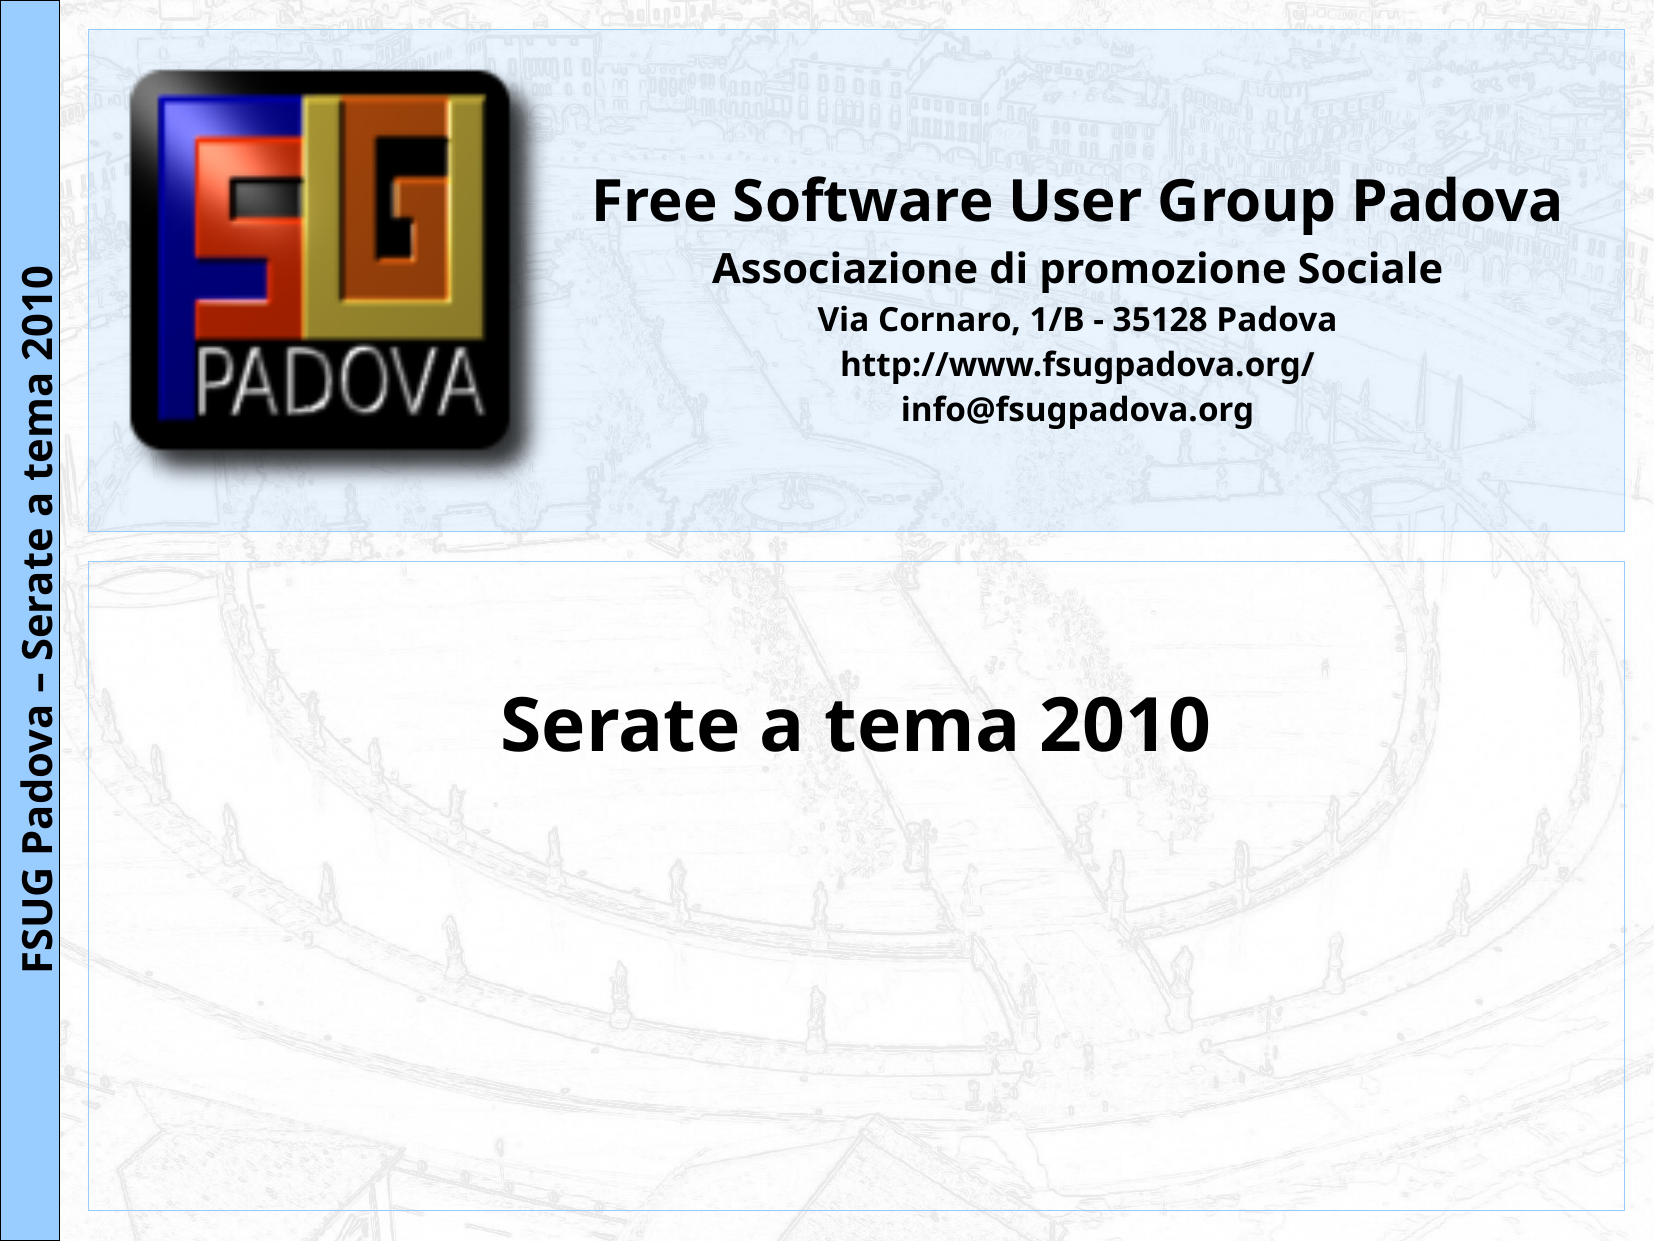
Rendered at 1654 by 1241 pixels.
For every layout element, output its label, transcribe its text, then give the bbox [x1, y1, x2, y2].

picture [60, 0, 1654, 1241]
text_box [88, 29, 1625, 532]
text_box Serate a tema 2010 [88, 561, 1625, 1211]
text_box FSUG Padova – Serate a tema 2010 [0, 0, 60, 1241]
text_box Free Software User Group Padova Associazione di promozione Sociale Via Cornaro, 1/B - 35128 Padova http://www.fsugpadova.org/ info@fsugpadova.org [561, 88, 1595, 502]
